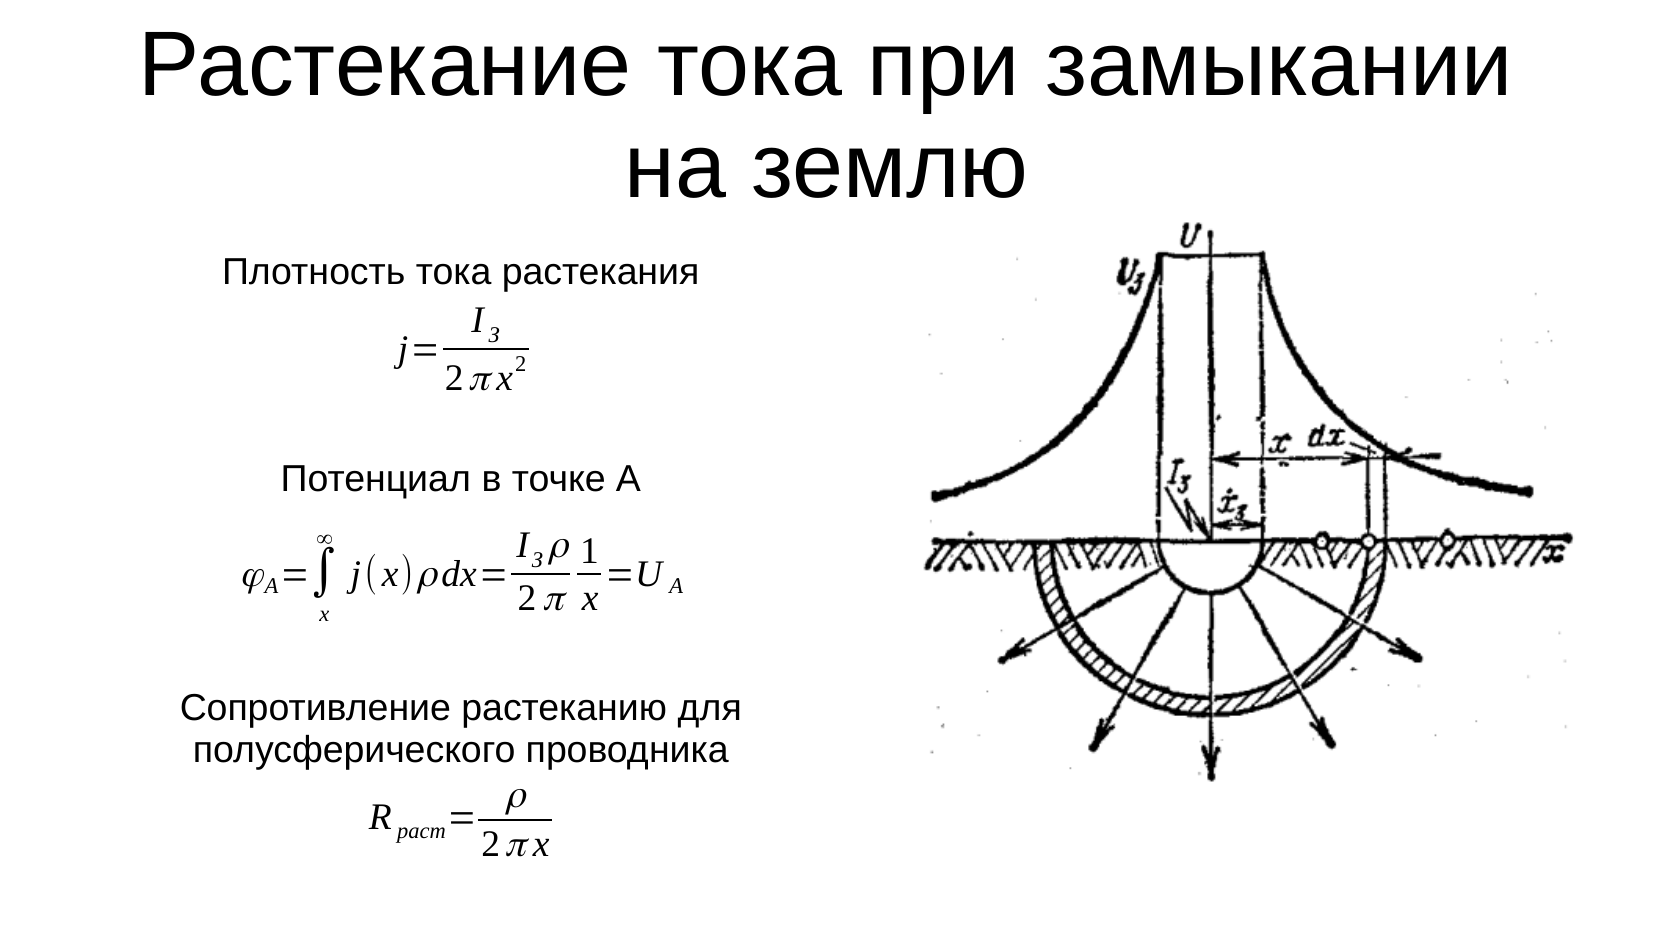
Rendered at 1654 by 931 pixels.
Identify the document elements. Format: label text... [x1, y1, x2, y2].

text_box Потенциал в точке A [257, 450, 665, 507]
chart [367, 787, 555, 864]
title Растекание тока при замыкании на землю [82, 12, 1571, 218]
picture [921, 215, 1576, 788]
chart [238, 525, 684, 626]
text_box Плотность тока растекания [0, 243, 922, 301]
text_box Сопротивление растеканию для полусферического проводника [160, 679, 761, 778]
chart [391, 301, 531, 400]
